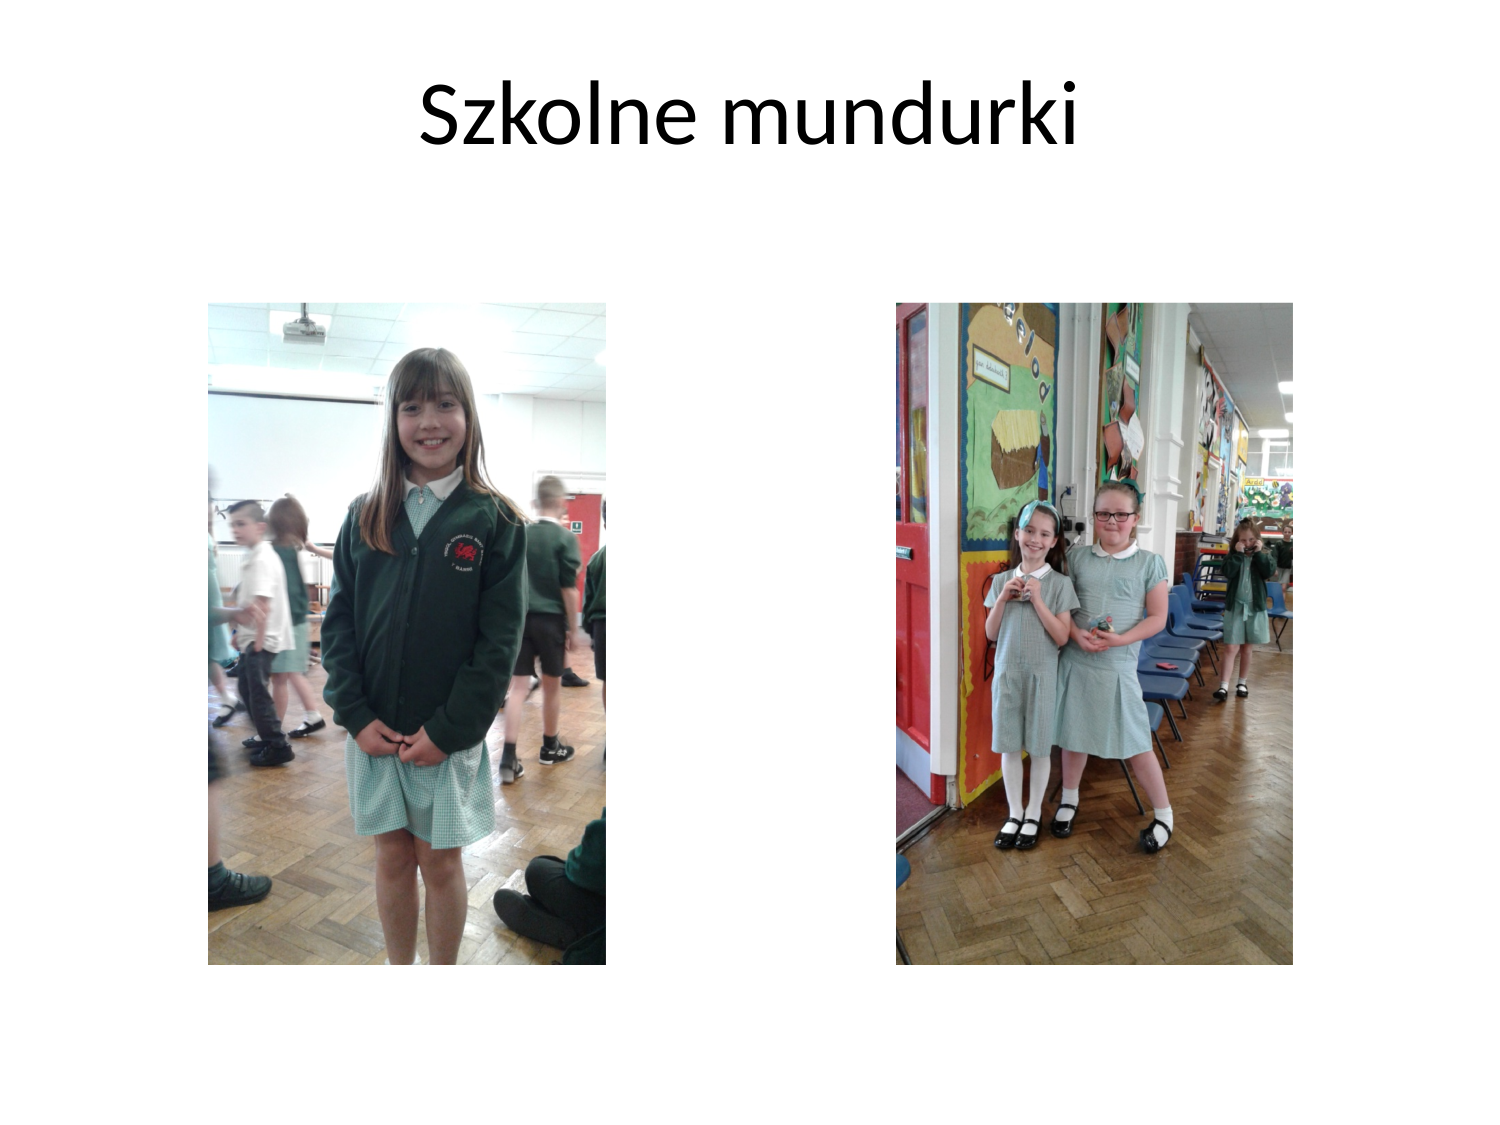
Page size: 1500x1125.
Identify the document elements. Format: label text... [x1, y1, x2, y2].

title Szkolne mundurki [75, 45, 1425, 233]
picture [207, 302, 606, 965]
picture [895, 302, 1293, 965]
